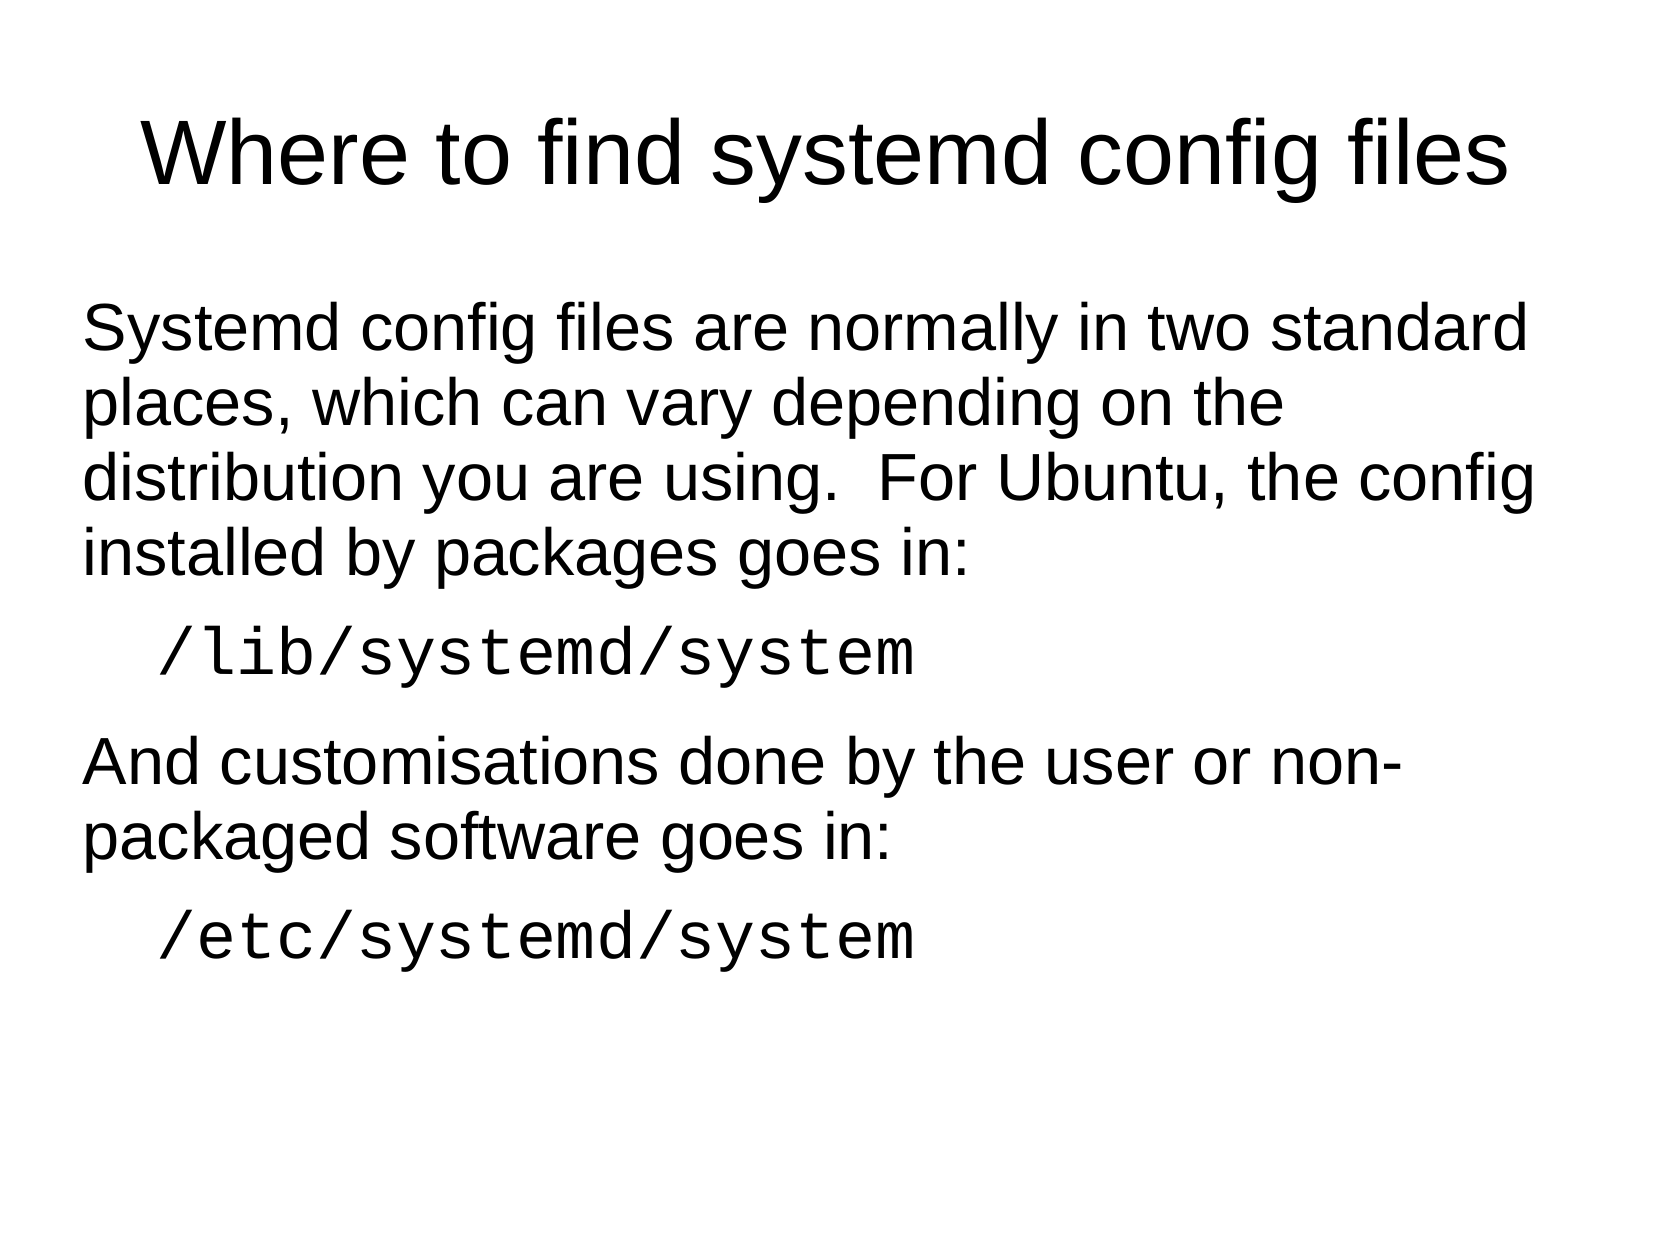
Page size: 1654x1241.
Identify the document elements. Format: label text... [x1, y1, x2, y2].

list Systemd config files are normally in two standard places, which can vary depending on the distribution you are using. For Ubuntu, the config installed by packages goes in: /lib/systemd/system And customisations done by the user or non-packaged software goes in: /etc/systemd/system [82, 290, 1571, 1010]
title Where to find systemd config files [82, 49, 1571, 257]
